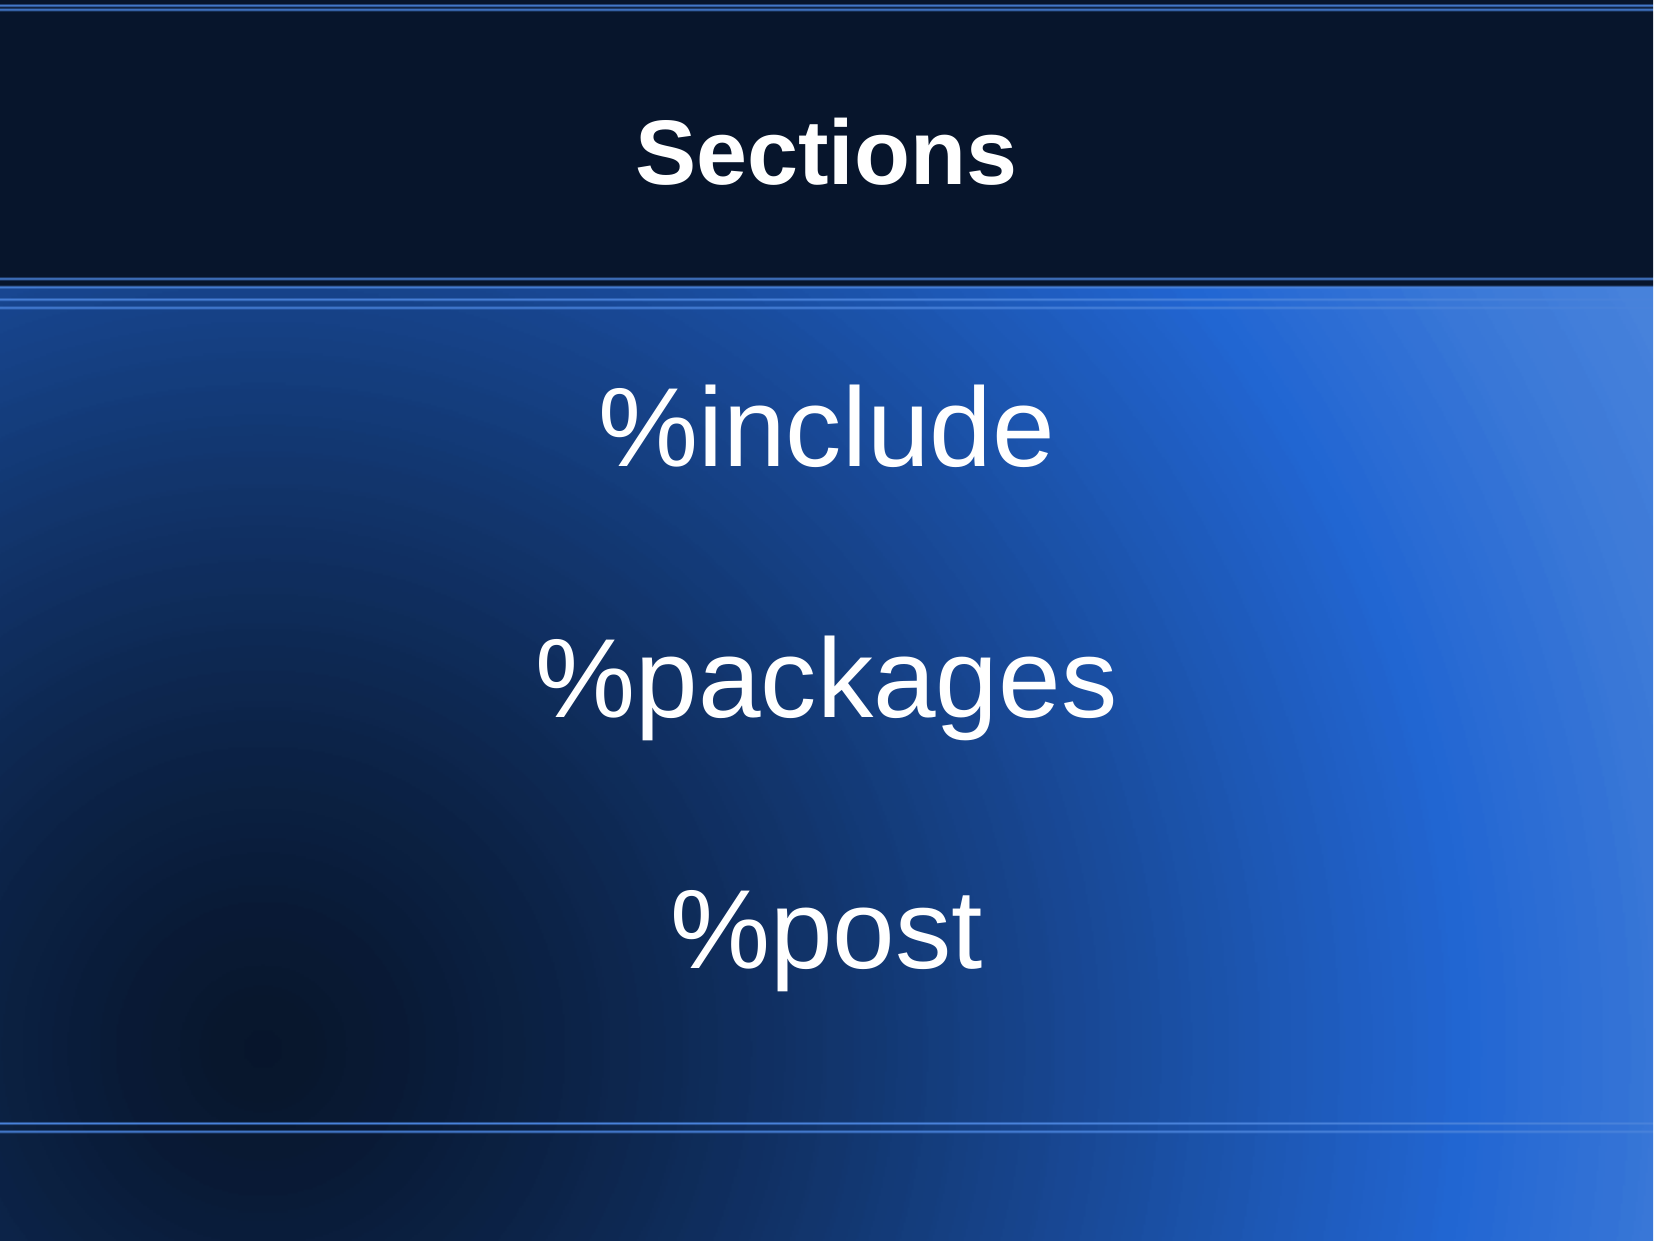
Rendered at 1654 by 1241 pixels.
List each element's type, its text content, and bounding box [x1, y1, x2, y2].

subtitle %include %packages %post [82, 49, 1571, 1058]
picture [0, 0, 1654, 1241]
